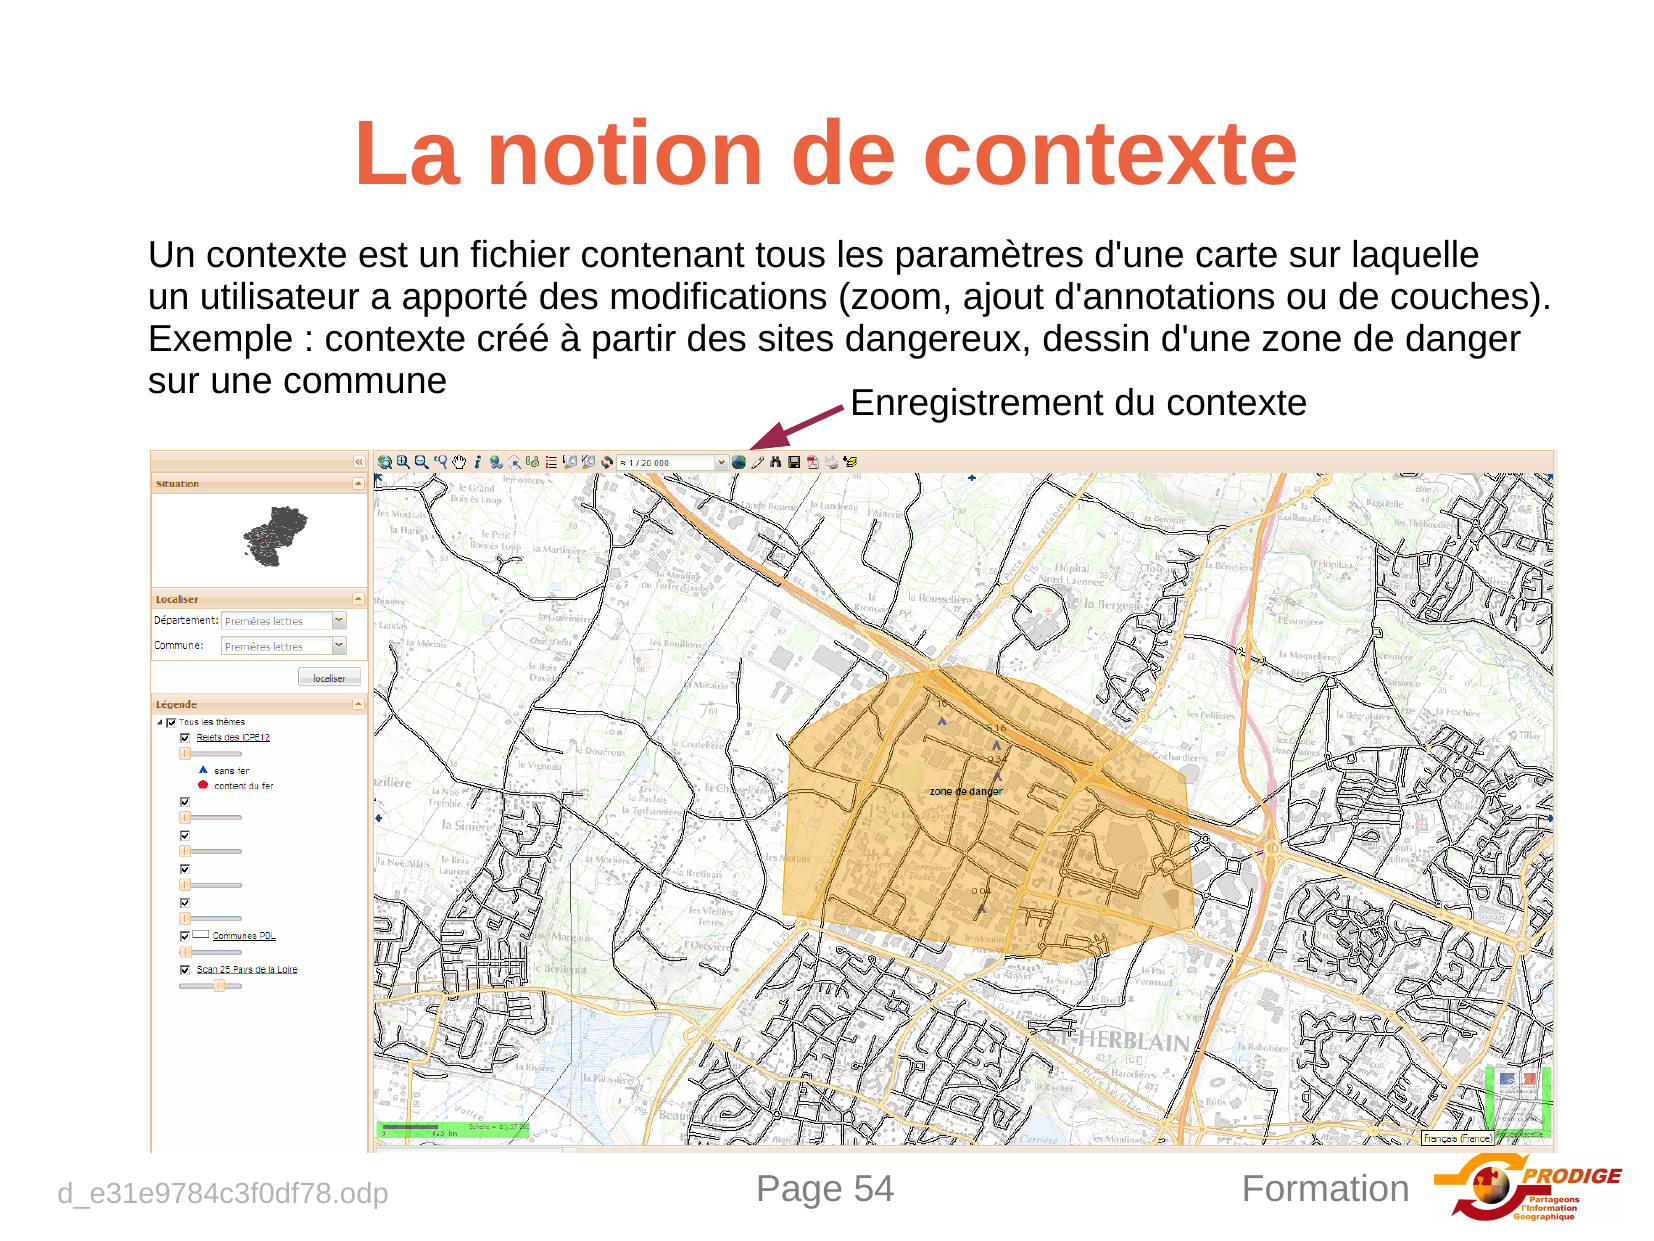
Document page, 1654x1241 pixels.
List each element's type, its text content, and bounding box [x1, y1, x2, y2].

picture [150, 450, 1623, 1221]
title La notion de contexte [82, 56, 1571, 250]
text_box Enregistrement du contexte [835, 374, 1323, 432]
text_box Un contexte est un fichier contenant tous les paramètres d'une carte sur laquelle un utilisateur a apporté des modifications (zoom, ajout d'annotations ou de couches). Exemple : contexte créé à partir des sites dangereux, dessin d'une zone de danger sur une commune [133, 226, 1568, 410]
